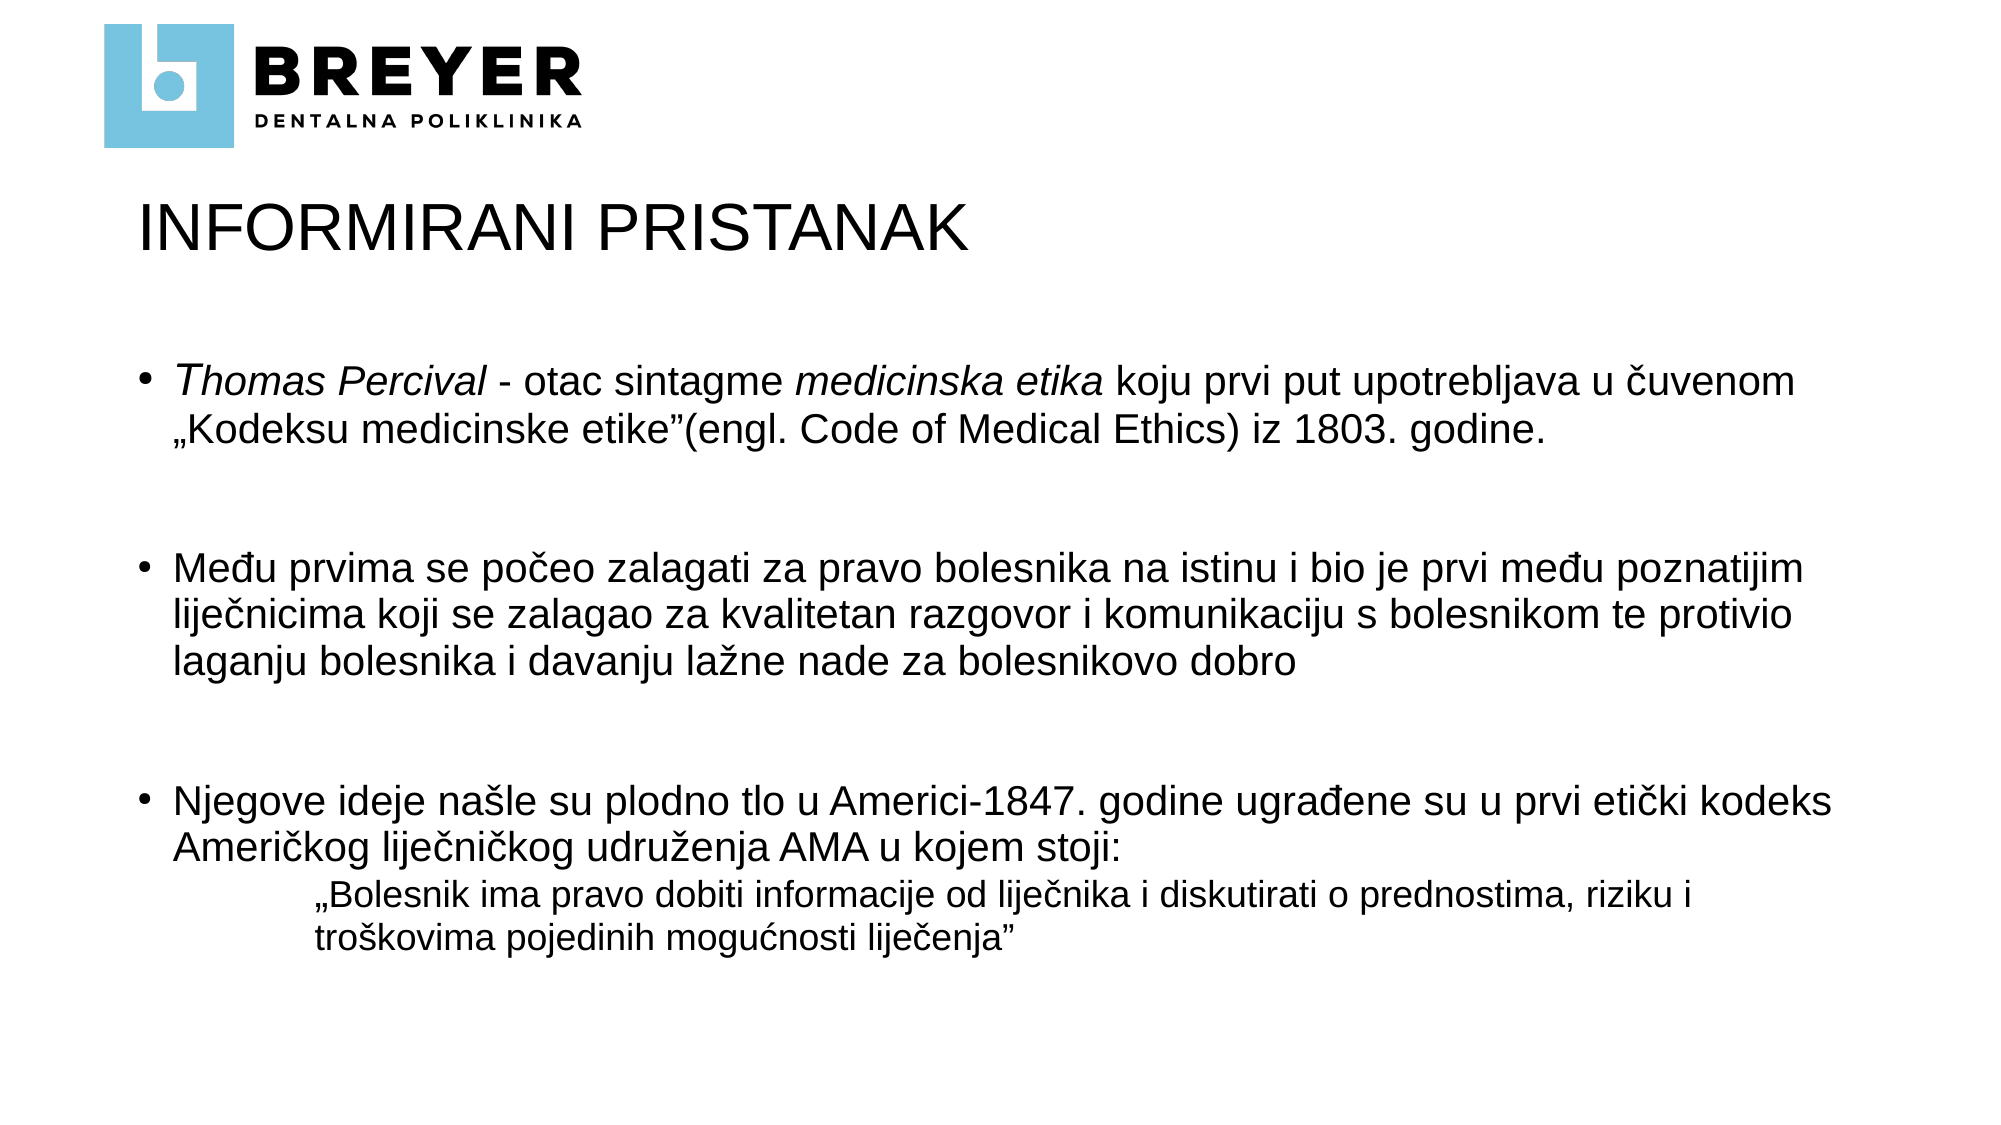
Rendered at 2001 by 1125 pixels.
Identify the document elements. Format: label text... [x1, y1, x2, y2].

title INFORMIRANI PRISTANAK [137, 177, 1863, 278]
subtitle Thomas Percival - otac sintagme medicinska etika koju prvi put upotrebljava u čuvenom „Kodeksu medicinske etike”(engl. Code of Medical Ethics) iz 1803. godine. Među prvima se počeo zalagati za pravo bolesnika na istinu i bio je prvi među poznatijim liječnicima koji se zalagao za kvalitetan razgovor i komunikaciju s bolesnikom te protivio laganju bolesnika i davanju lažne nade za bolesnikovo dobro Njegove ideje našle su plodno tlo u Americi-1847. godine ugrađene su u prvi etički kodeks Američkog liječničkog udruženja AMA u kojem stoji: „Bolesnik ima pravo dobiti informacije od liječnika i diskutirati o prednostima, riziku i troškovima pojedinih mogućnosti liječenja” [137, 299, 1863, 1014]
picture [104, 24, 582, 148]
